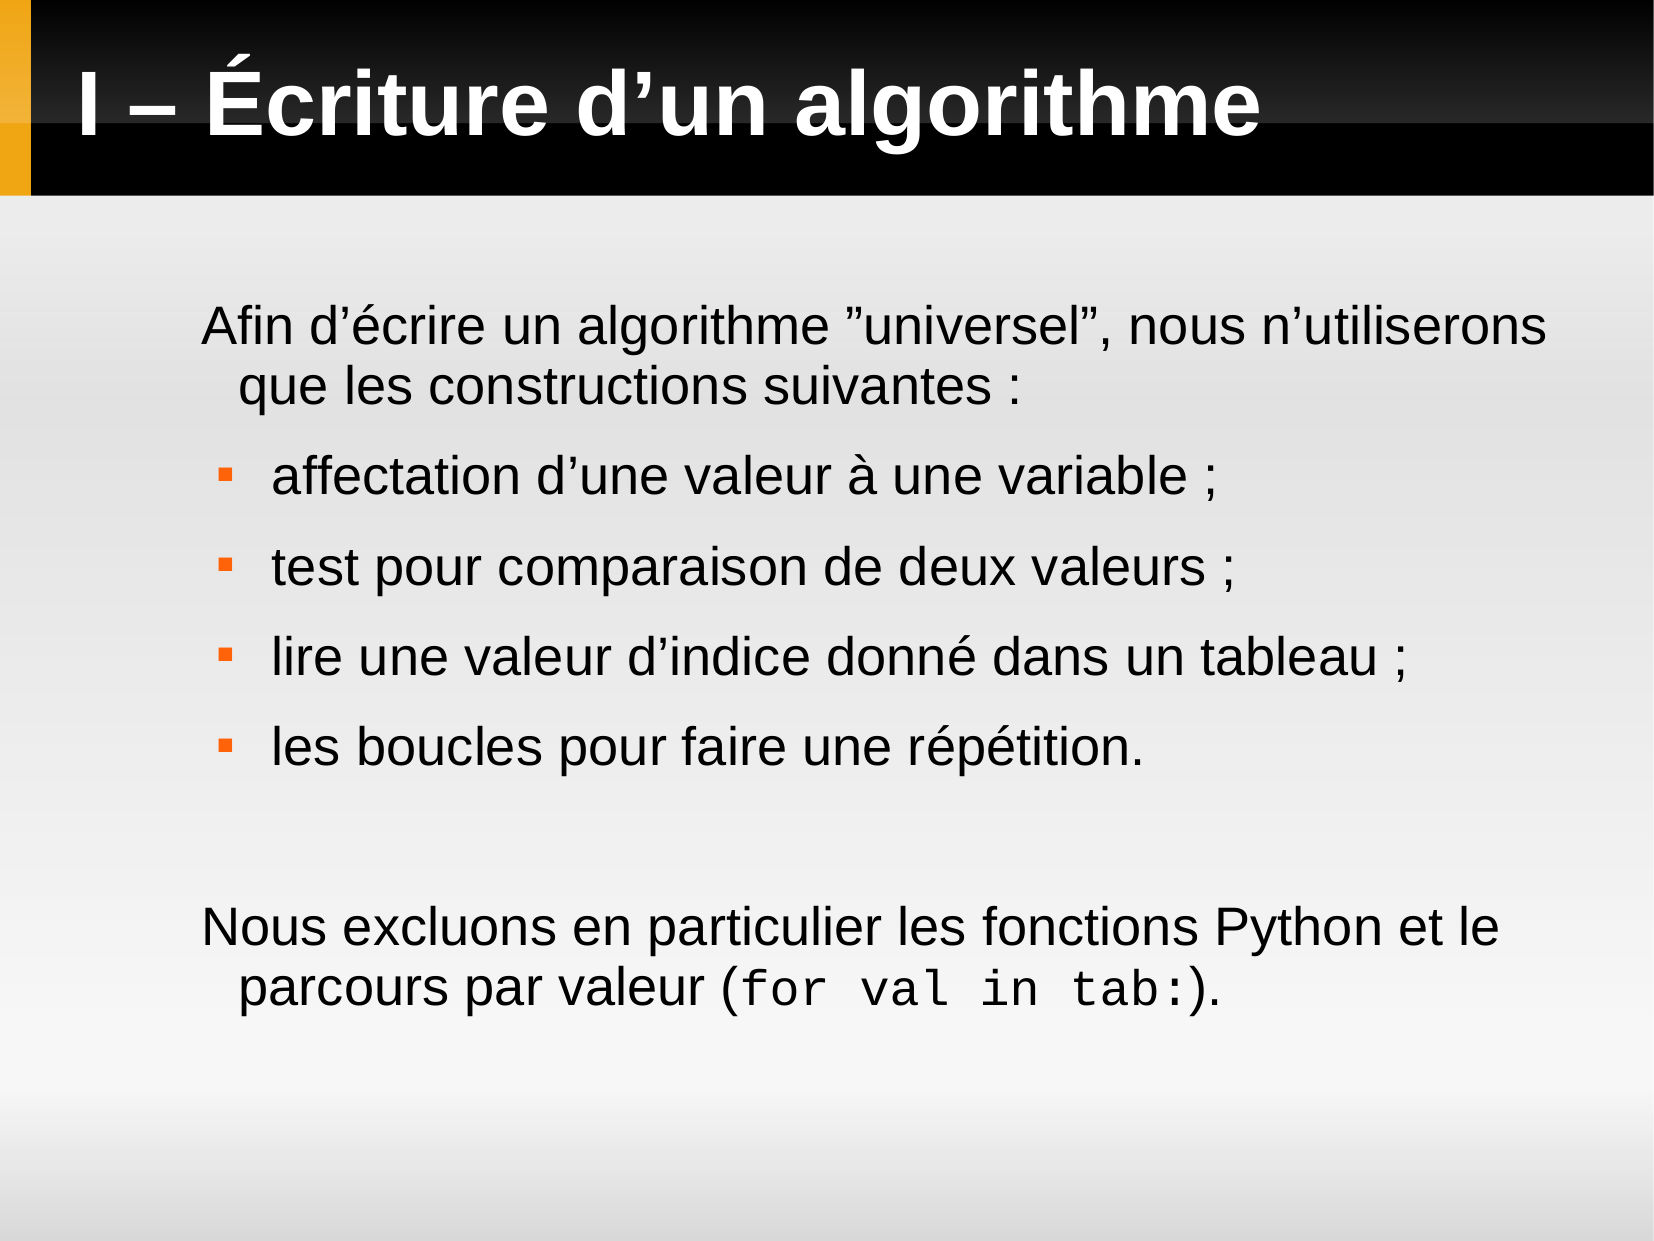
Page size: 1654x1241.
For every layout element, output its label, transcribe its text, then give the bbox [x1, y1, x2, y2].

picture [0, 0, 1654, 1241]
title I – Écriture d’un algorithme [76, 0, 1565, 208]
list Afin d’écrire un algorithme ”universel”, nous n’utiliserons que les constructions suivantes : affectation d’une valeur à une variable ; test pour comparaison de deux valeurs ; lire une valeur d’indice donné dans un tableau ; les boucles pour faire une répétition. Nous excluons en particulier les fonctions Python et le parcours par valeur (for val in tab:). [88, 295, 1577, 1039]
